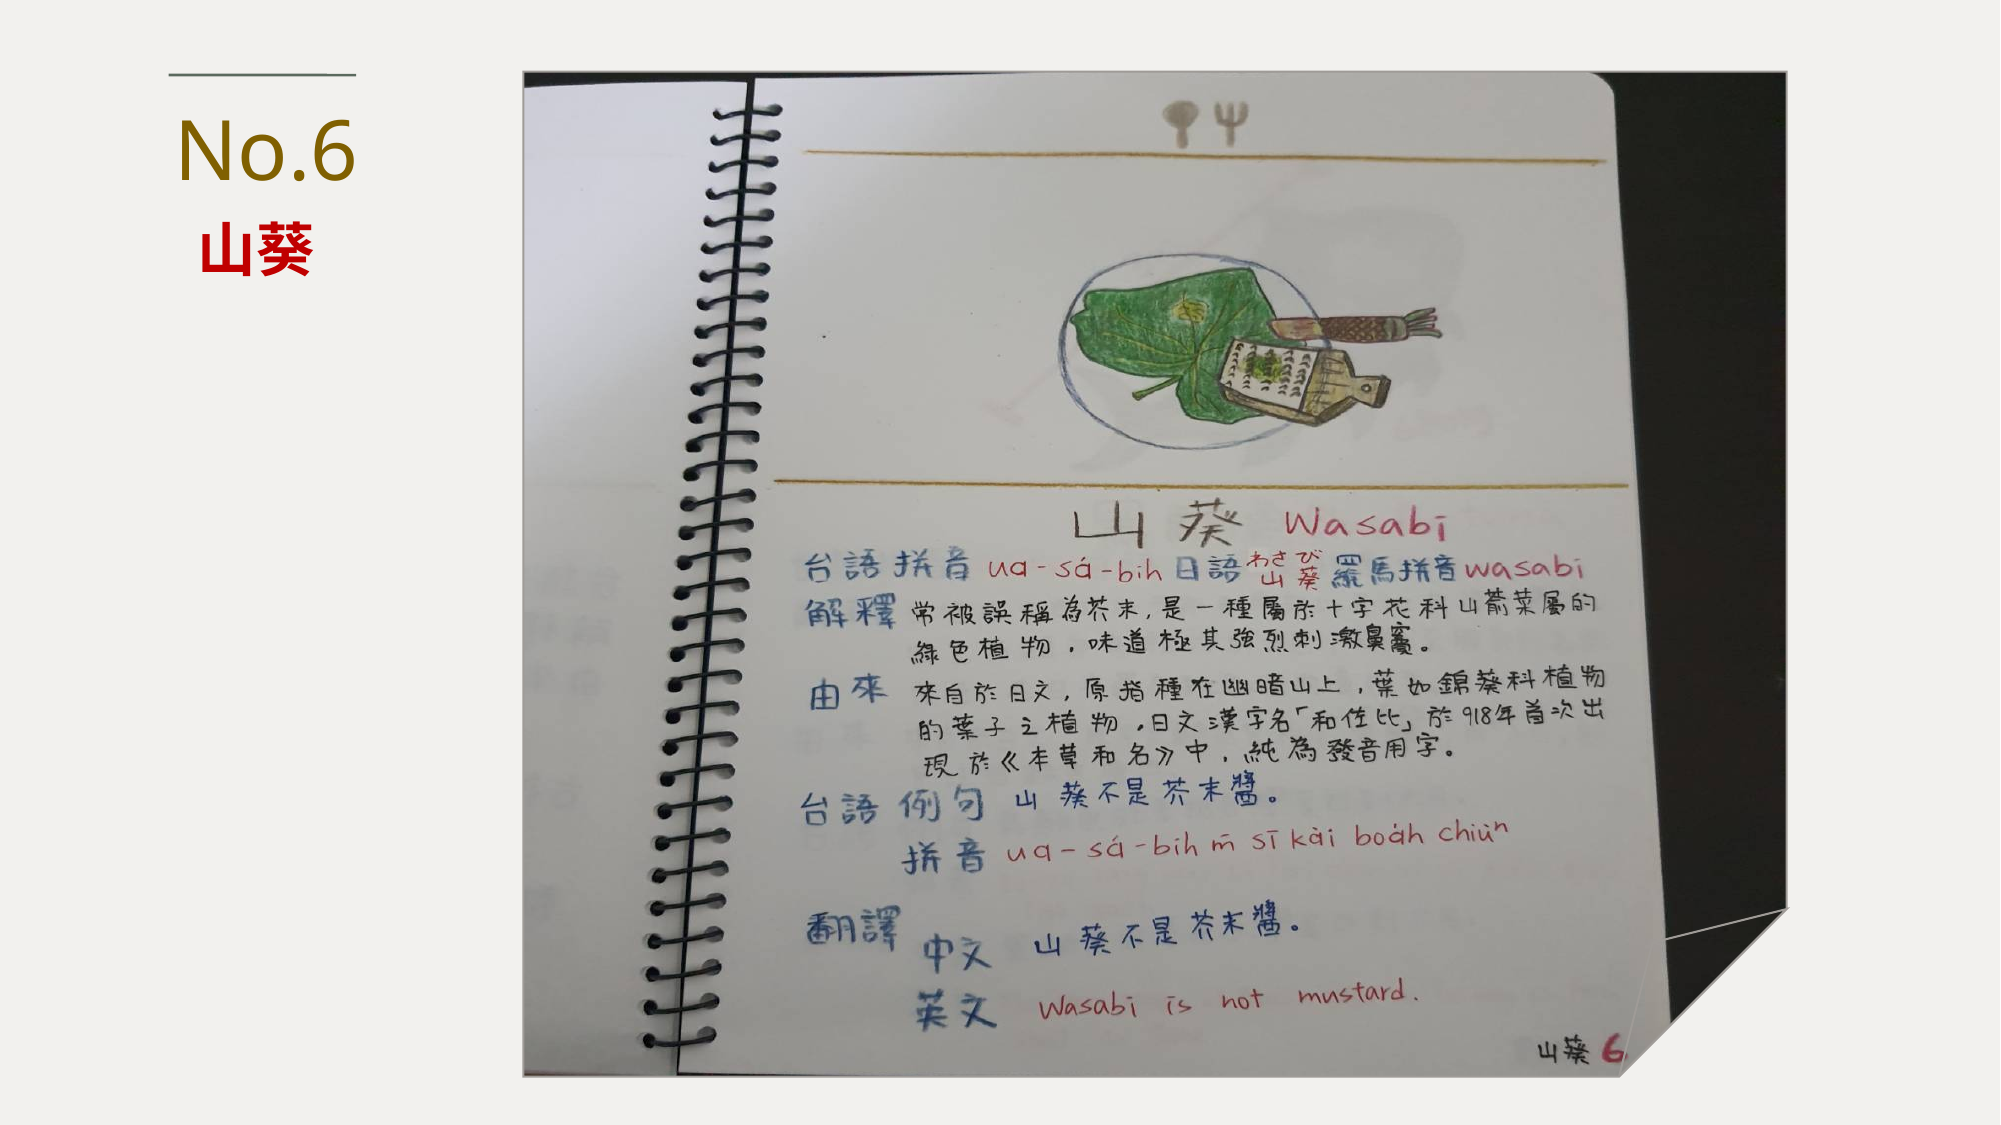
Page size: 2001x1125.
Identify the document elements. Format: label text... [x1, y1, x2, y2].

text_box 山葵 [183, 206, 364, 291]
text_box No.6 [159, 90, 523, 205]
text_box [523, 71, 1787, 1077]
